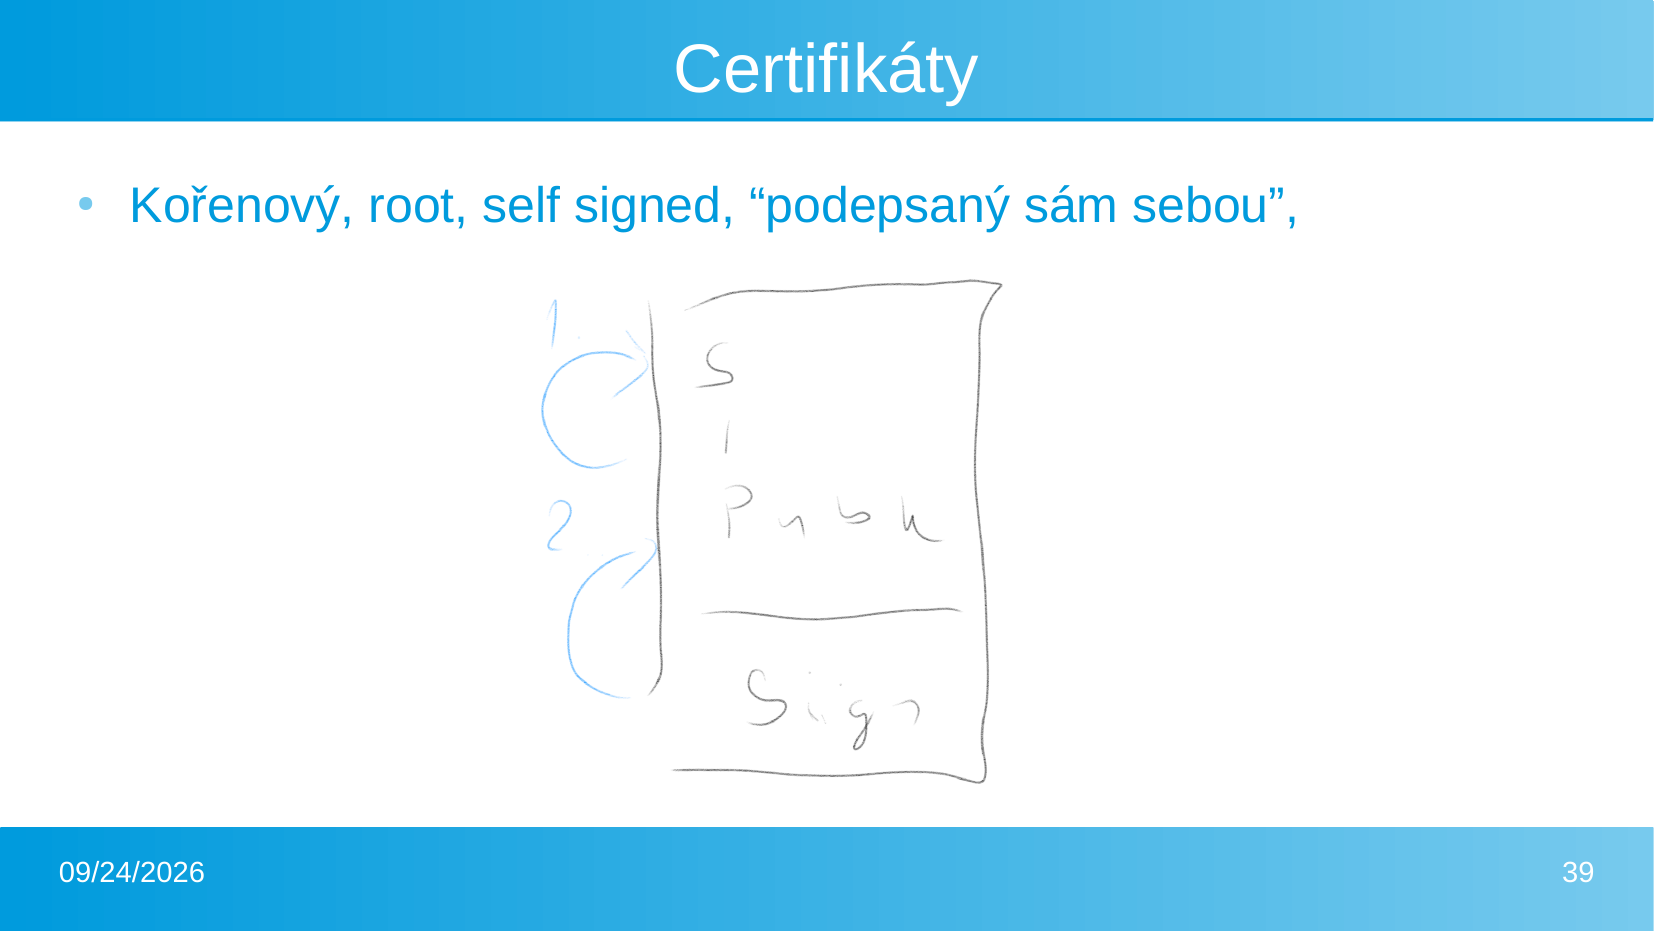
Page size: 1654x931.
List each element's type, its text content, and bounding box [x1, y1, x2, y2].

picture [525, 260, 1040, 798]
list Kořenový, root, self signed, “podepsaný sám sebou”, [59, 177, 1595, 768]
title Certifikáty [59, 29, 1595, 108]
